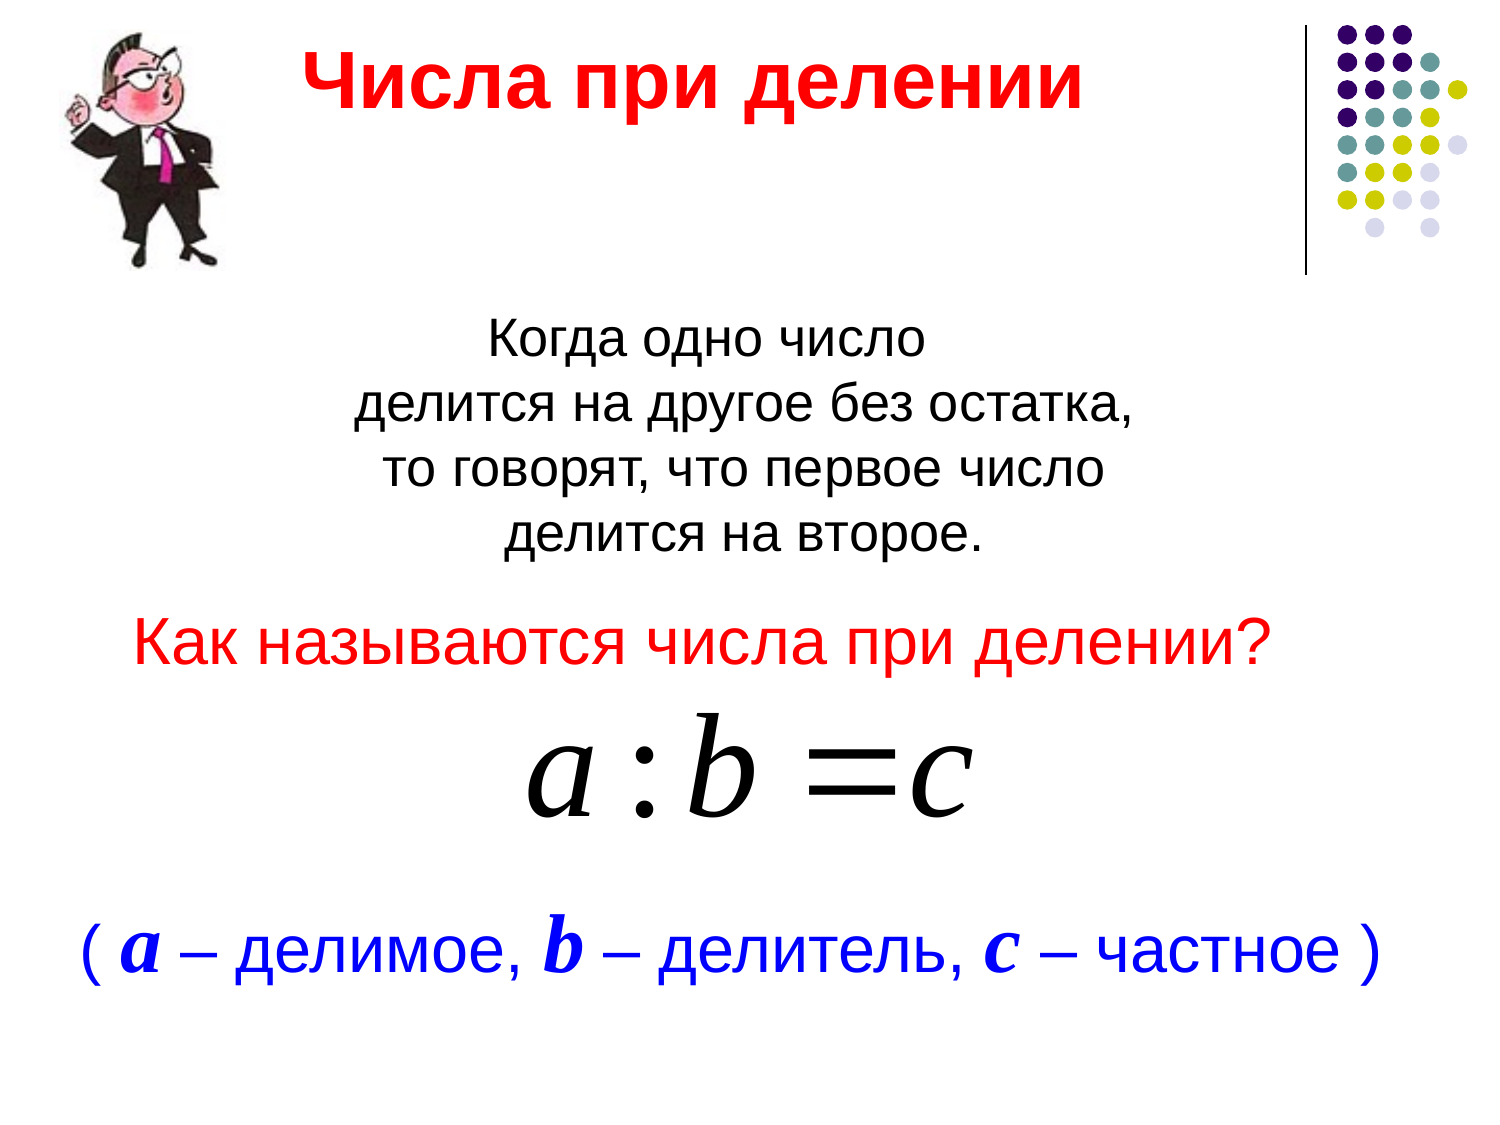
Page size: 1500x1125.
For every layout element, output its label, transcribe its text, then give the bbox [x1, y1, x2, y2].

text_box Как называются числа при делении? [118, 590, 1359, 686]
title Числа при делении [75, 20, 1313, 233]
text_box ( а – делимое, b – делитель, c – частное ) [64, 881, 1435, 997]
chart [501, 680, 998, 855]
picture [59, 29, 226, 271]
list Когда одно число делится на другое без остатка, то говорят, что первое число делится на второе. [281, 295, 1152, 590]
